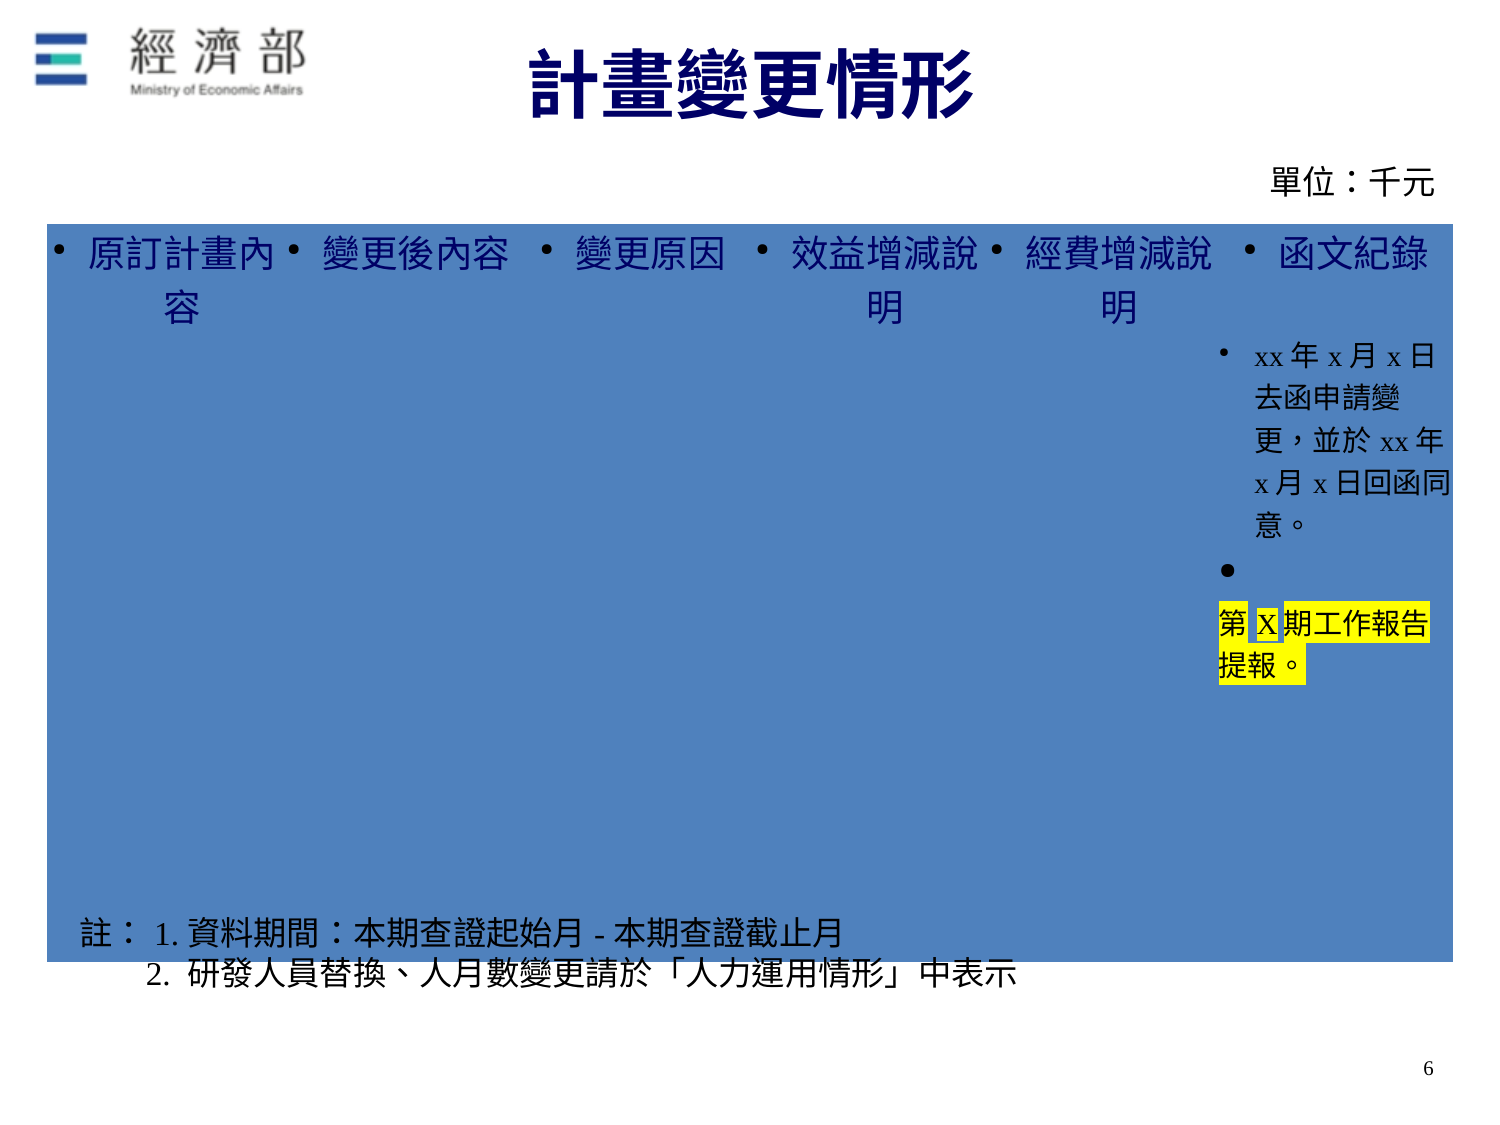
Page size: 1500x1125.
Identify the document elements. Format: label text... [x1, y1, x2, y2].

table_cell [984, 741, 1219, 796]
table_cell [516, 685, 750, 741]
table_cell [1389, 907, 1453, 962]
table_header 原訂計畫內容 [47, 224, 281, 332]
table_cell [47, 851, 281, 907]
table_cell [281, 332, 516, 600]
table_cell [281, 685, 516, 741]
table_cell [1219, 685, 1453, 741]
table_cell [47, 741, 281, 796]
table_cell [750, 796, 984, 851]
table_cell [750, 685, 984, 741]
table_cell [47, 796, 281, 851]
table_cell [1219, 741, 1453, 796]
table_header 變更原因 [516, 224, 750, 332]
title 計畫變更情形 [75, 23, 1426, 143]
table_cell xx年x月x日去函申請變更，並於xx年x月x日回函同意。 [1219, 332, 1453, 600]
table_cell [47, 600, 281, 685]
table_header 變更後內容 [281, 224, 516, 332]
table_cell [750, 741, 984, 796]
table_cell [984, 332, 1219, 600]
table_cell [984, 851, 1219, 905]
table_cell [1219, 796, 1453, 851]
table_cell [750, 600, 984, 685]
table_cell [516, 741, 750, 796]
table_cell [750, 851, 984, 905]
table_cell [750, 332, 984, 600]
table_cell [47, 332, 281, 600]
table_cell [516, 332, 750, 600]
table_header 函文紀錄 [1219, 224, 1453, 332]
table_cell [984, 796, 1219, 851]
table_cell 第X期工作報告提報。 [1219, 600, 1453, 685]
table_cell [47, 685, 281, 741]
table_cell [516, 796, 750, 851]
table_cell [1219, 851, 1453, 907]
table_cell [47, 907, 65, 962]
text_box 單位：千元 [1254, 153, 1451, 208]
table_cell [516, 600, 750, 685]
text_box 註：1.資料期間：本期查證起始月-本期查證截止月 2. 研發人員替換、人月數變更請於「人力運用情形」中表示 [65, 905, 1389, 1000]
table_cell [281, 851, 516, 905]
table_header 效益增減說明 [750, 224, 984, 332]
table_cell [281, 741, 516, 796]
table_header 經費增減說明 [984, 224, 1219, 332]
table_cell [516, 851, 750, 905]
table_cell [984, 685, 1219, 741]
table_cell [281, 796, 516, 851]
text_box [1408, 1046, 1500, 1125]
table_cell [281, 600, 516, 685]
table_cell [984, 600, 1219, 685]
